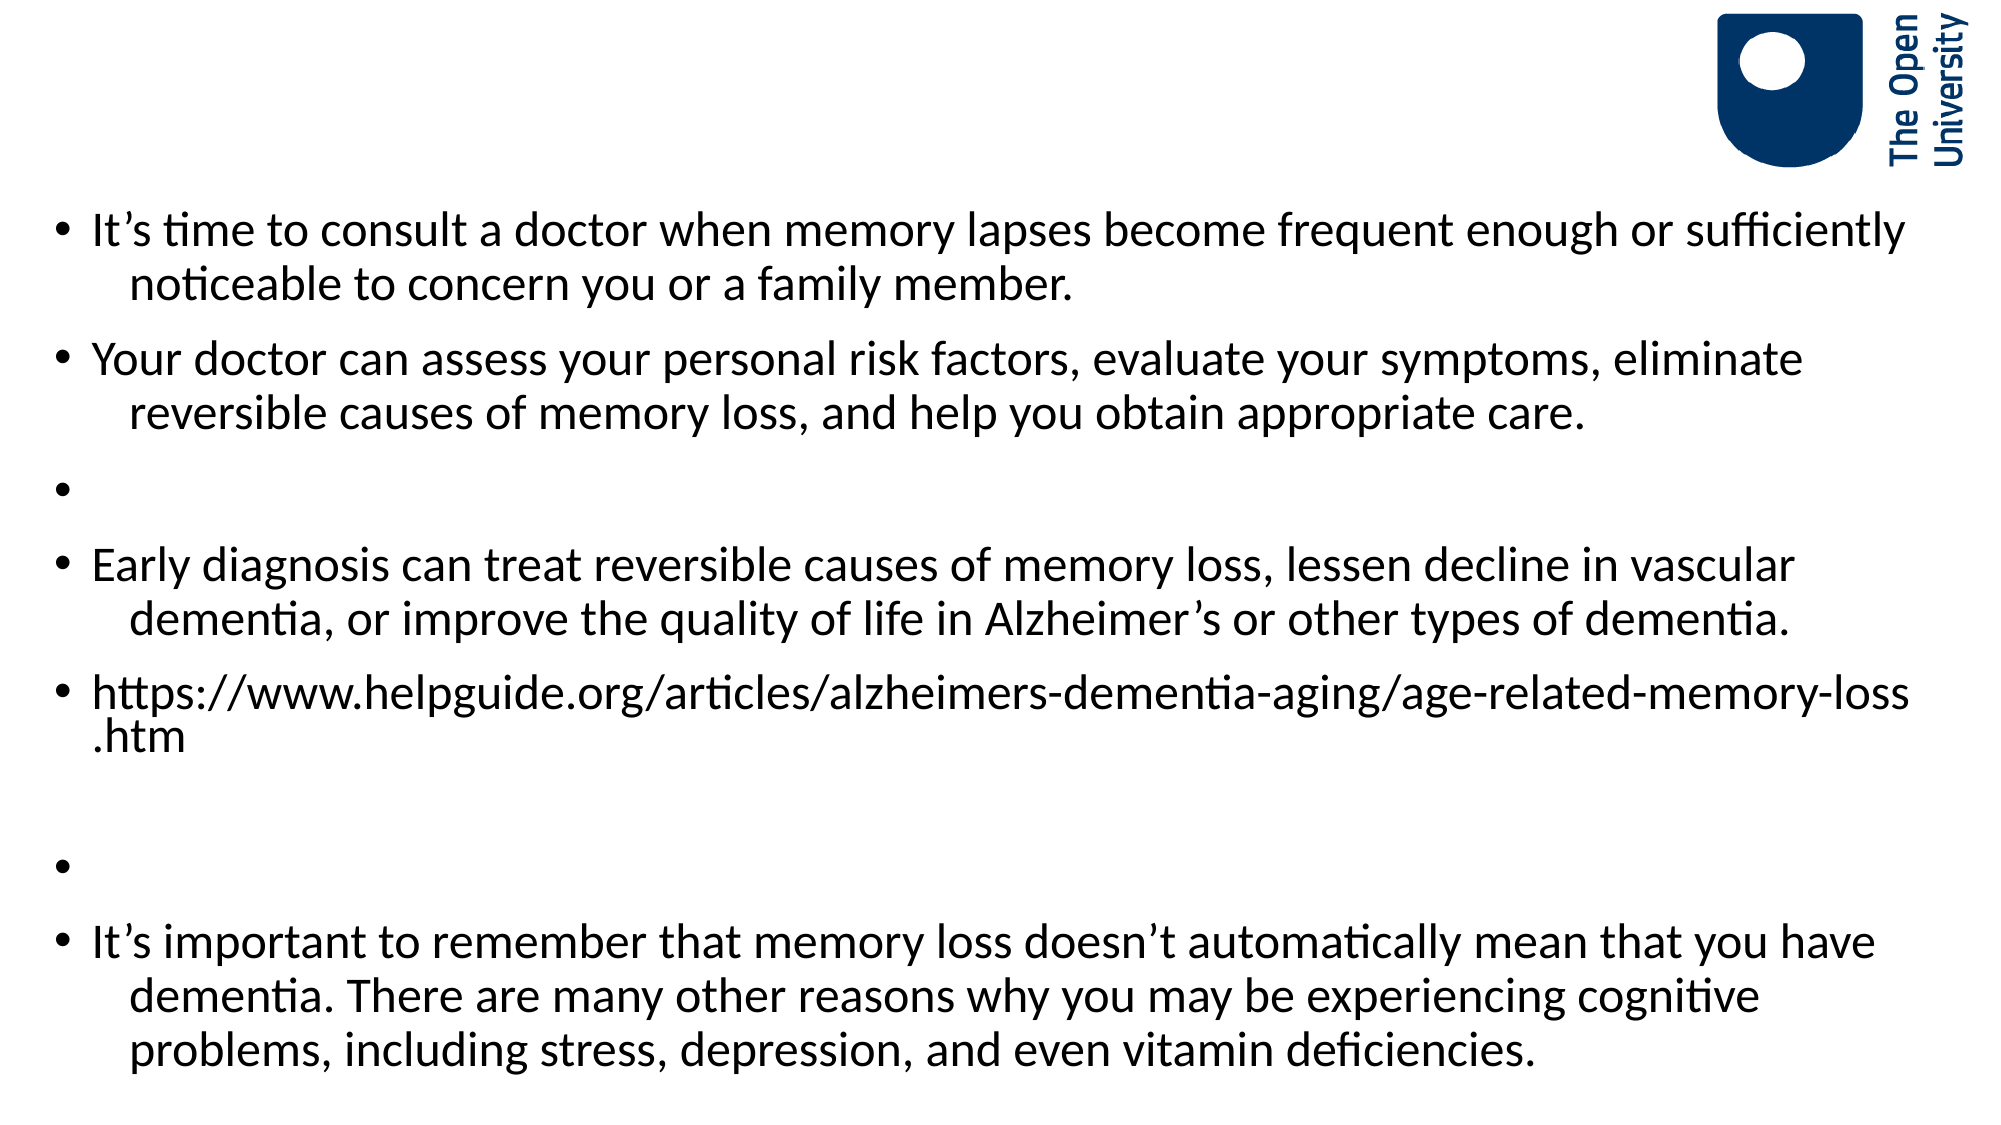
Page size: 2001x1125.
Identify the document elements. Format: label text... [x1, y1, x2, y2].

picture [1716, 10, 1971, 170]
list It’s time to consult a doctor when memory lapses become frequent enough or sufficiently noticeable to concern you or a family member. Your doctor can assess your personal risk factors, evaluate your symptoms, eliminate reversible causes of memory loss, and help you obtain appropriate care. Early diagnosis can treat reversible causes of memory loss, lessen decline in vascular dementia, or improve the quality of life in Alzheimer’s or other types of dementia. https://www.helpguide.org/articles/alzheimers-dementia-aging/age-related-memory-loss.htm It’s important to remember that memory loss doesn’t automatically mean that you have dementia. There are many other reasons why you may be experiencing cognitive problems, including stress, depression, and even vitamin deficiencies. [39, 196, 1927, 1115]
